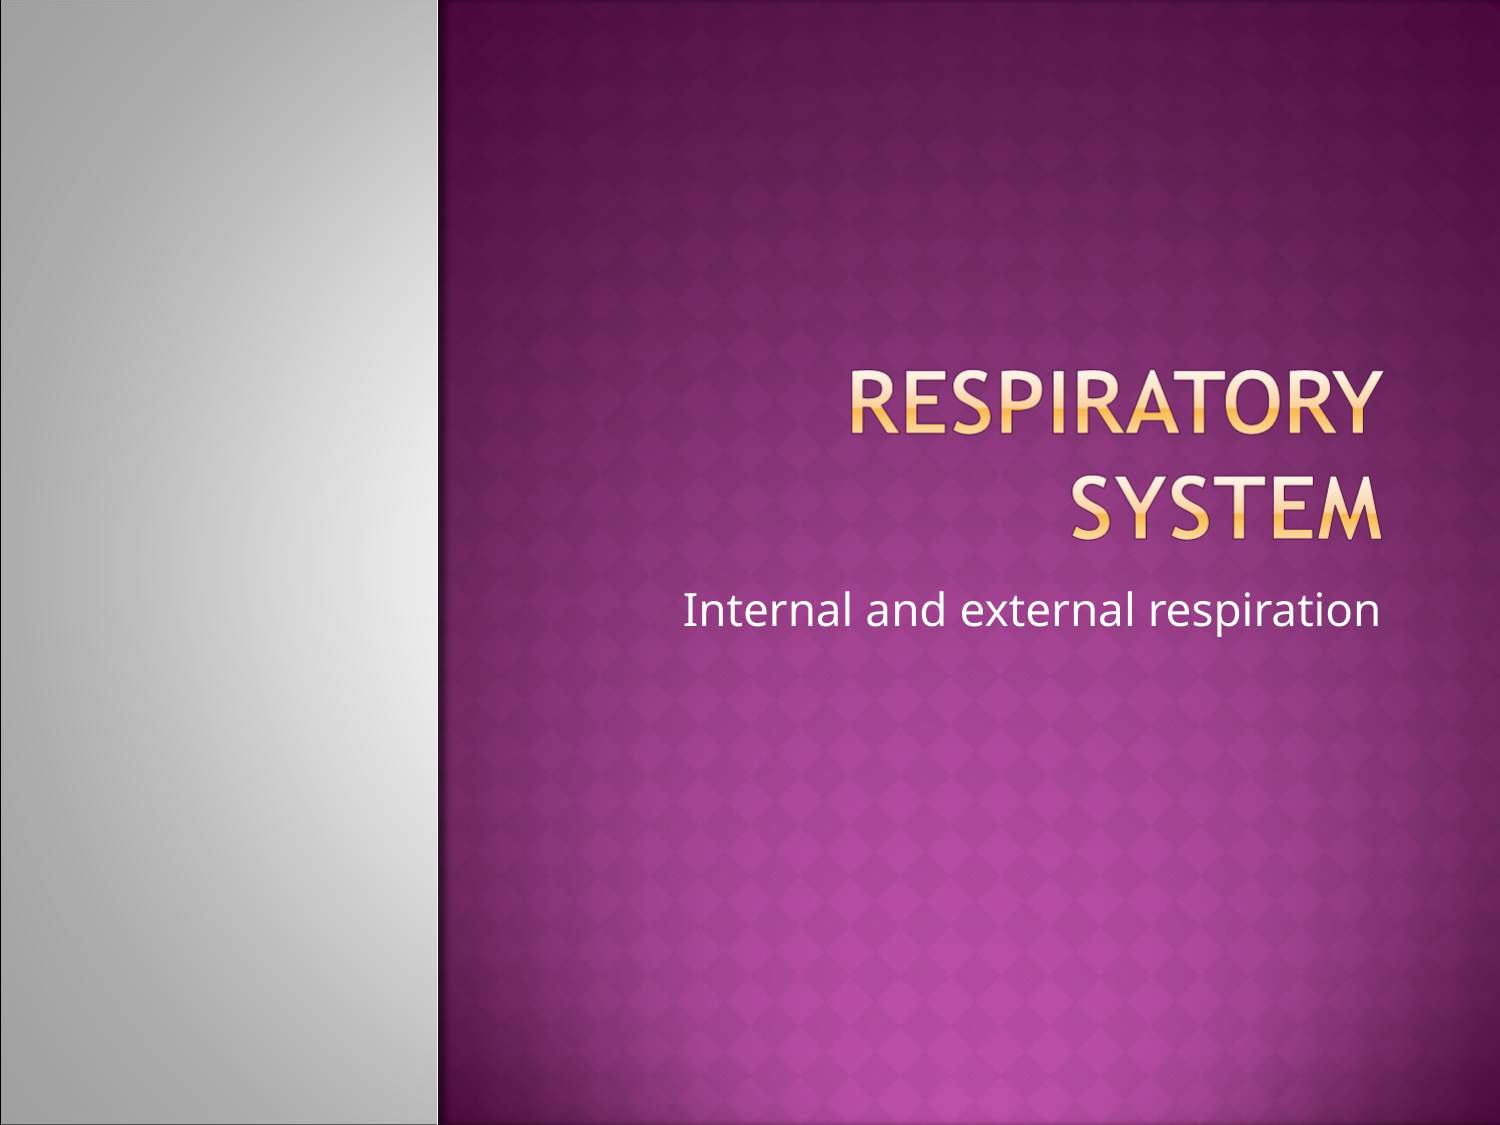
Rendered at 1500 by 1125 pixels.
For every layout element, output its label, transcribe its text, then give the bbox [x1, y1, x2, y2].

text_box [551, 86, 1459, 560]
picture [438, 0, 1500, 1125]
picture [0, 0, 437, 1125]
text_box Internal and external respiration [550, 580, 1390, 762]
